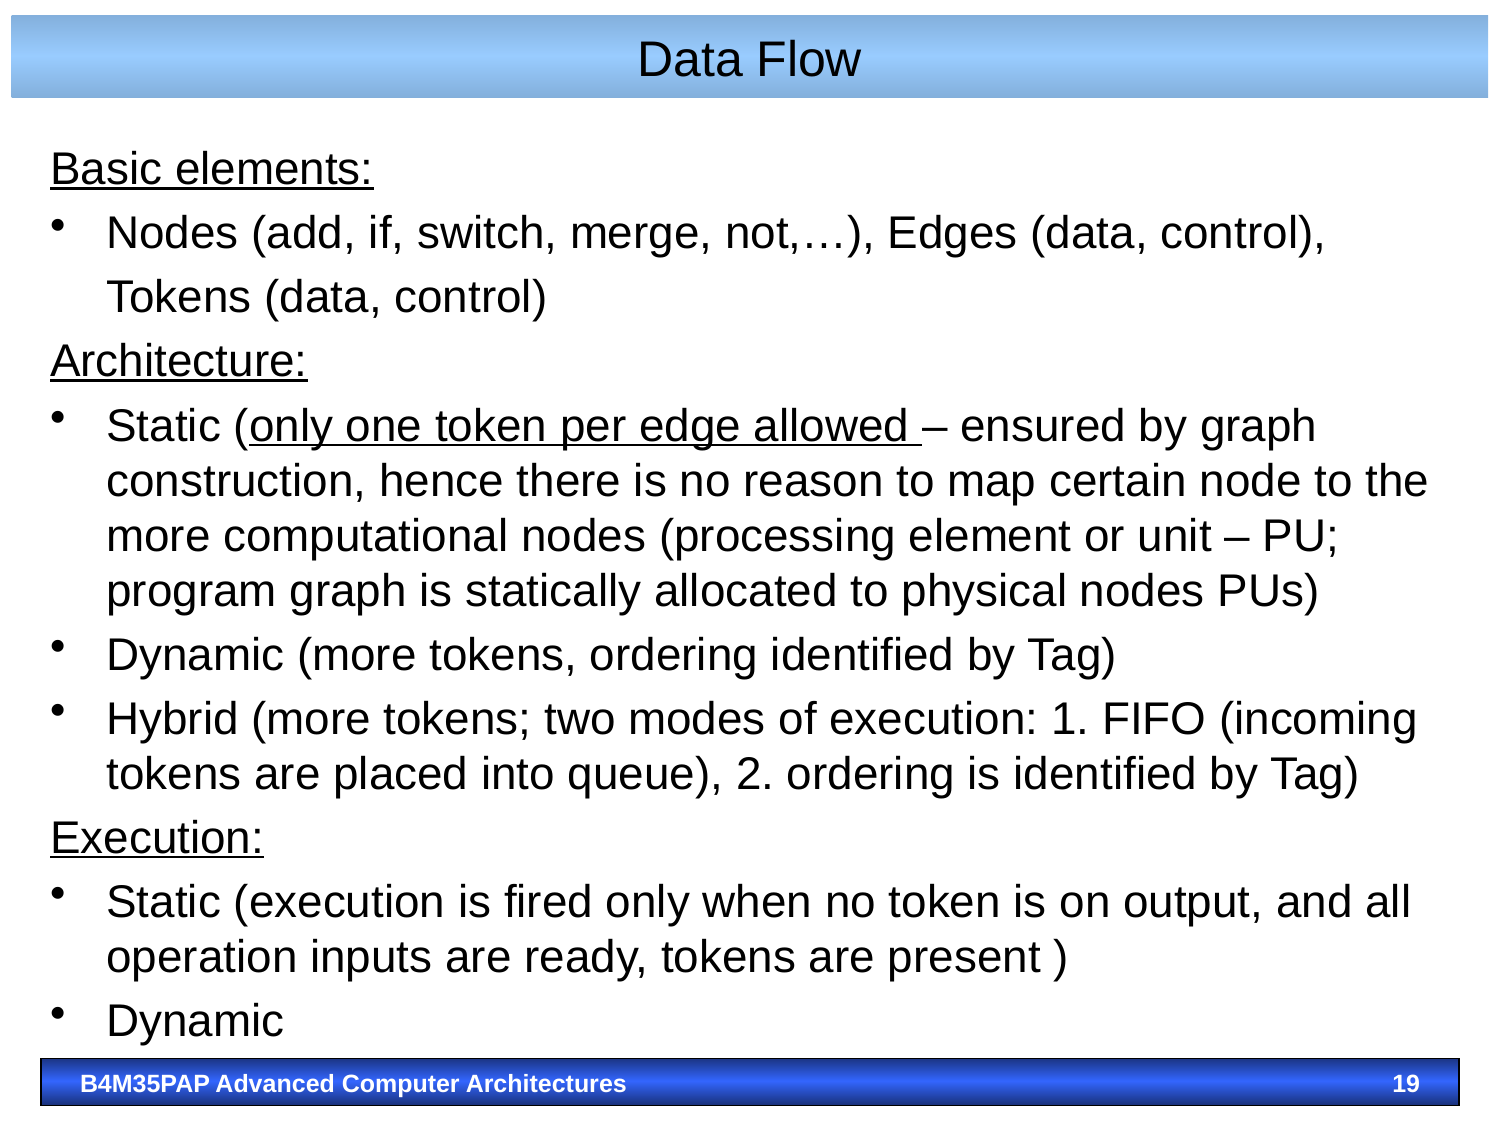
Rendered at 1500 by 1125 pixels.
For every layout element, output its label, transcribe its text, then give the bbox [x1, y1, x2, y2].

title Data Flow [11, 15, 1489, 98]
text_box Basic elements: Nodes (add, if, switch, merge, not,…), Edges (data, control), Tokens (data, control) Architecture: Static (only one token per edge allowed – ensured by graph construction, hence there is no reason to map certain node to the more computational nodes (processing element or unit – PU; program graph is statically allocated to physical nodes PUs) Dynamic (more tokens, ordering identified by Tag) Hybrid (more tokens; two modes of execution: 1. FIFO (incoming tokens are placed into queue), 2. ordering is identified by Tag) Execution: Static (execution is fired only when no token is on output, and all operation inputs are ready, tokens are present ) Dynamic [35, 131, 1500, 1041]
